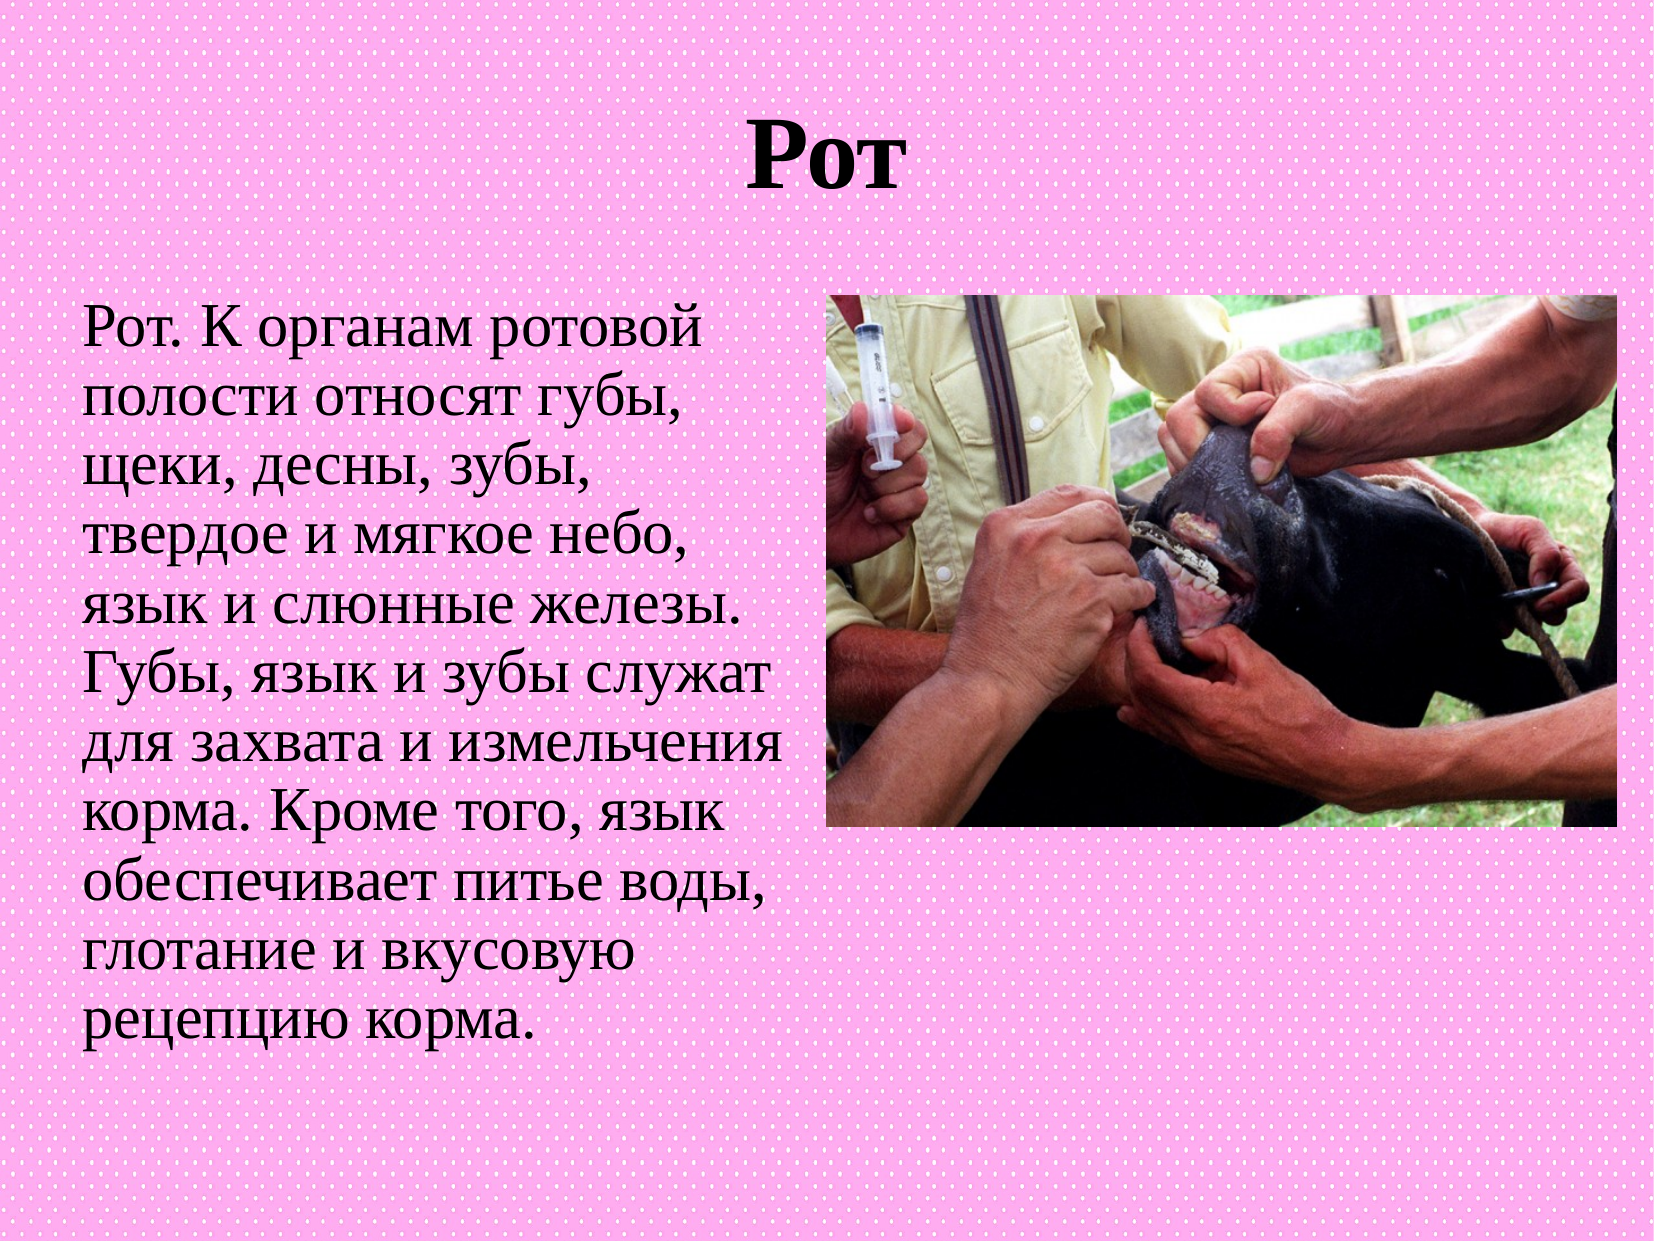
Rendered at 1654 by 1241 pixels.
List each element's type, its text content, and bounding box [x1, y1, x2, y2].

list Рот. К органам ротовой полости относят губы, щеки, десны, зубы, твердое и мягкое небо, язык и слюнные железы. Губы, язык и зубы служат для захвата и измельчения корма. Кроме того, язык обеспечивает питье воды, глотание и вкусовую рецепцию корма. [82, 290, 809, 1109]
title Рот [82, 49, 1571, 257]
picture [0, 0, 1654, 1241]
